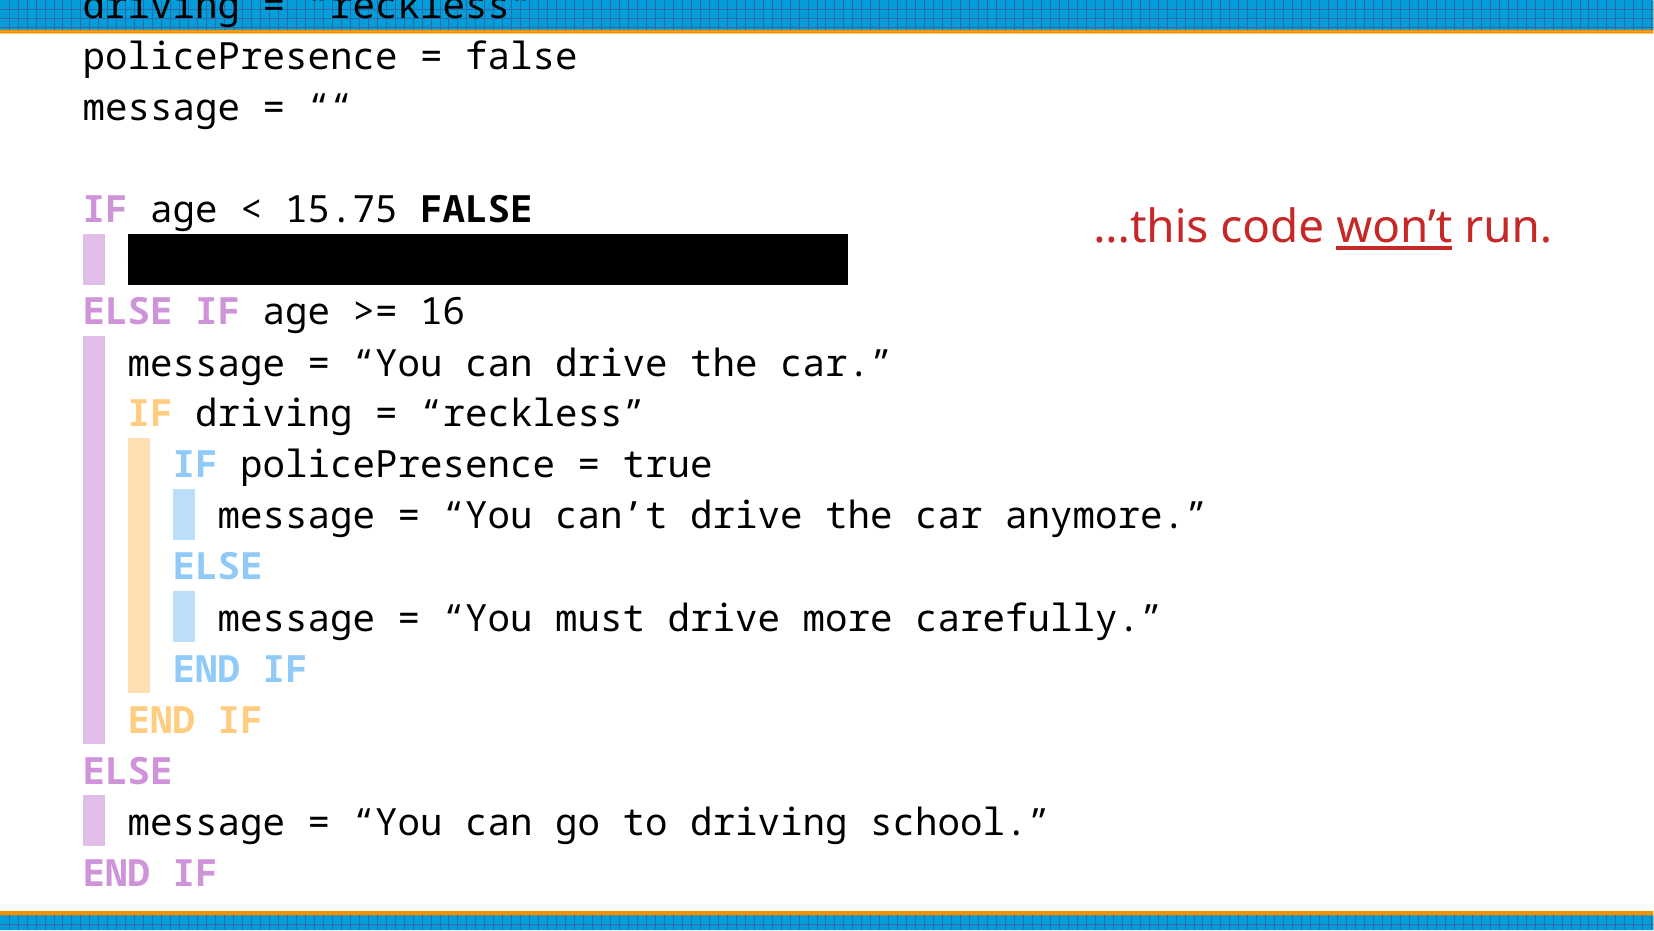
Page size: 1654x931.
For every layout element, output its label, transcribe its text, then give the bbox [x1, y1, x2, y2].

text_box ...this code won’t run. [1087, 75, 1613, 376]
subtitle age = 16 driving = “reckless“ policePresence = false message = ““ IF age < 15.75 FALSE message = “You can’t drive yet.” ELSE IF age >= 16 message = “You can drive the car.” IF driving = “reckless” IF policePresence = true message = “You can’t drive the car anymore.” ELSE message = “You must drive more carefully.” END IF END IF ELSE message = “You can go to driving school.” END IF output message [82, 69, 1571, 858]
